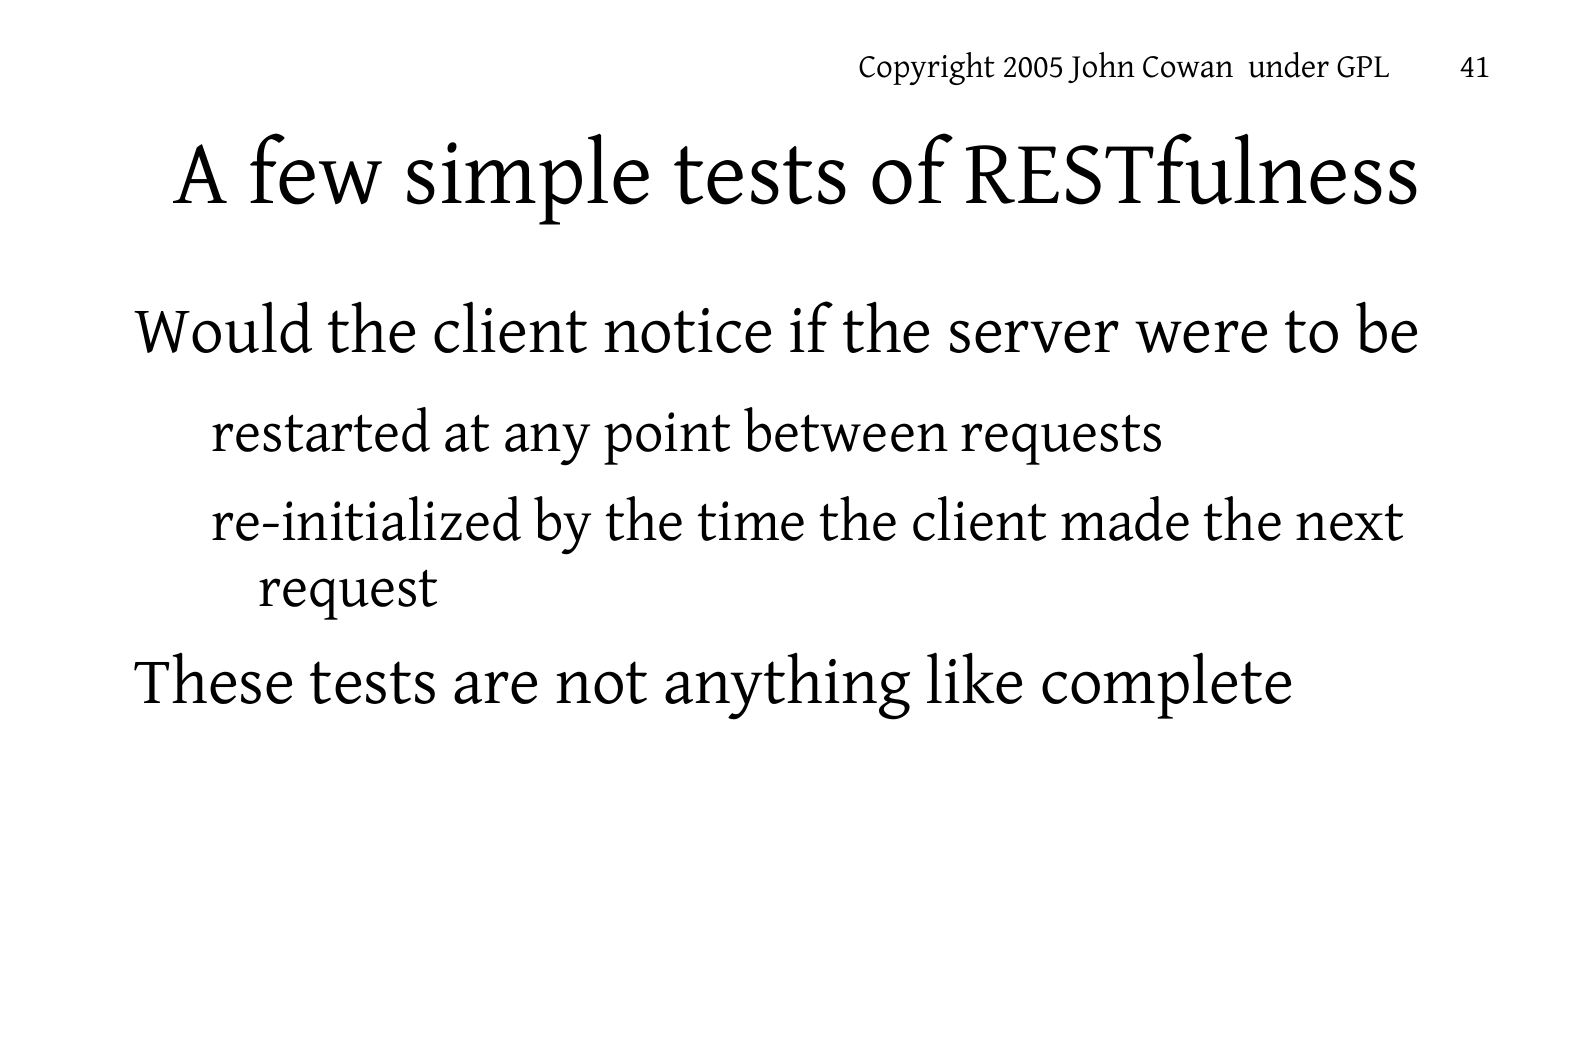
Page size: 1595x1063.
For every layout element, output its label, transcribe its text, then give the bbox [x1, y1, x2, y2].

list Would the client notice if the server were to be restarted at any point between requests re-initialized by the time the client made the next request These tests are not anything like complete [117, 295, 1479, 995]
title A few simple tests of RESTfulness [117, 36, 1479, 295]
